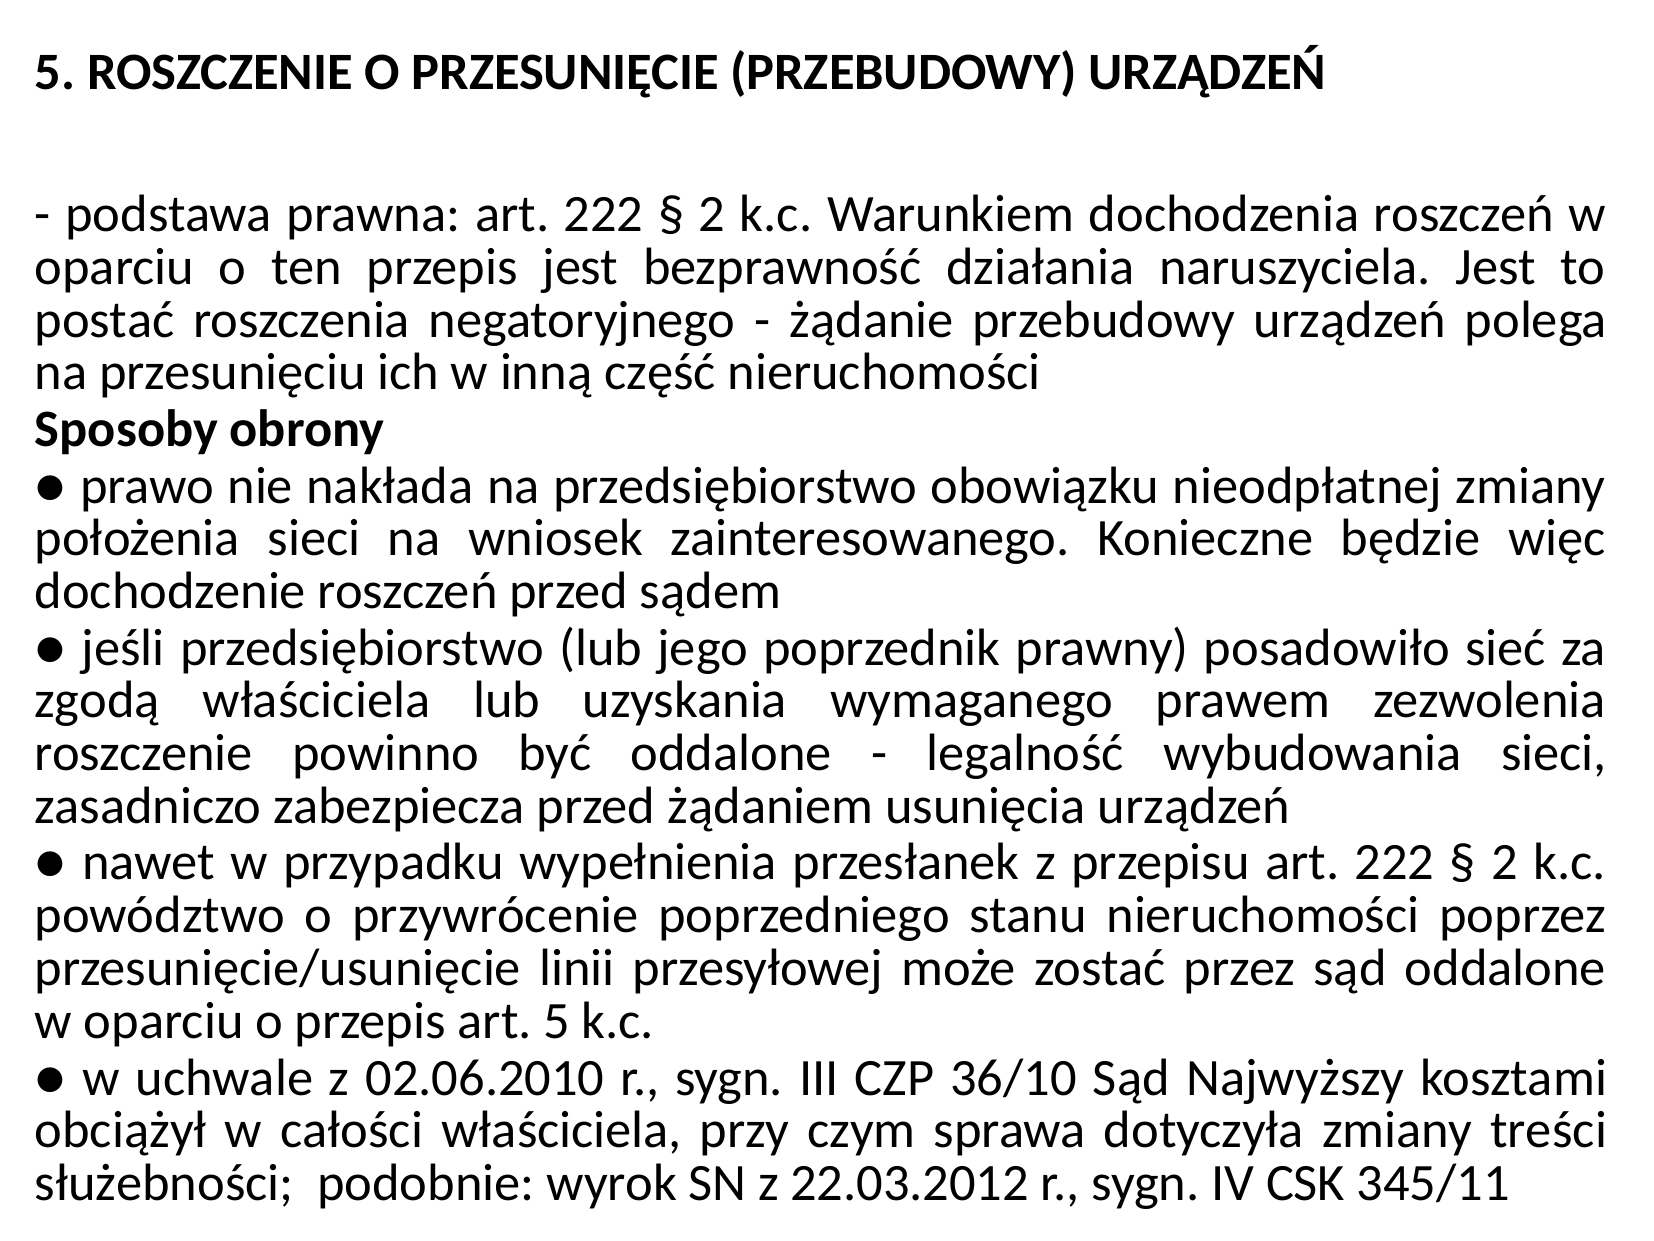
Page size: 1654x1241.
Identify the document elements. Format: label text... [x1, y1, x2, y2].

list 5. ROSZCZENIE O PRZESUNIĘCIE (PRZEBUDOWY) URZĄDZEŃ - podstawa prawna: art. 222 § 2 k.c. Warunkiem dochodzenia roszczeń w oparciu o ten przepis jest bezprawność działania naruszyciela. Jest to postać roszczenia negatoryjnego - żądanie przebudowy urządzeń polega na przesunięciu ich w inną część nieruchomości Sposoby obrony ● prawo nie nakłada na przedsiębiorstwo obowiązku nieodpłatnej zmiany położenia sieci na wniosek zainteresowanego. Konieczne będzie więc dochodzenie roszczeń przed sądem ● jeśli przedsiębiorstwo (lub jego poprzednik prawny) posadowiło sieć za zgodą właściciela lub uzyskania wymaganego prawem zezwolenia roszczenie powinno być oddalone - legalność wybudowania sieci, zasadniczo zabezpiecza przed żądaniem usunięcia urządzeń ● nawet w przypadku wypełnienia przesłanek z przepisu art. 222 § 2 k.c. powództwo o przywrócenie poprzedniego stanu nieruchomości poprzez przesunięcie/usunięcie linii przesyłowej może zostać przez sąd oddalone w oparciu o przepis art. 5 k.c. ● w uchwale z 02.06.2010 r., sygn. III CZP 36/10 Sąd Najwyższy kosztami obciążył w całości właściciela, przy czym sprawa dotyczyła zmiany treści służebności; podobnie: wyrok SN z 22.03.2012 r., sygn. IV CSK 345/11 [34, 49, 1608, 1231]
